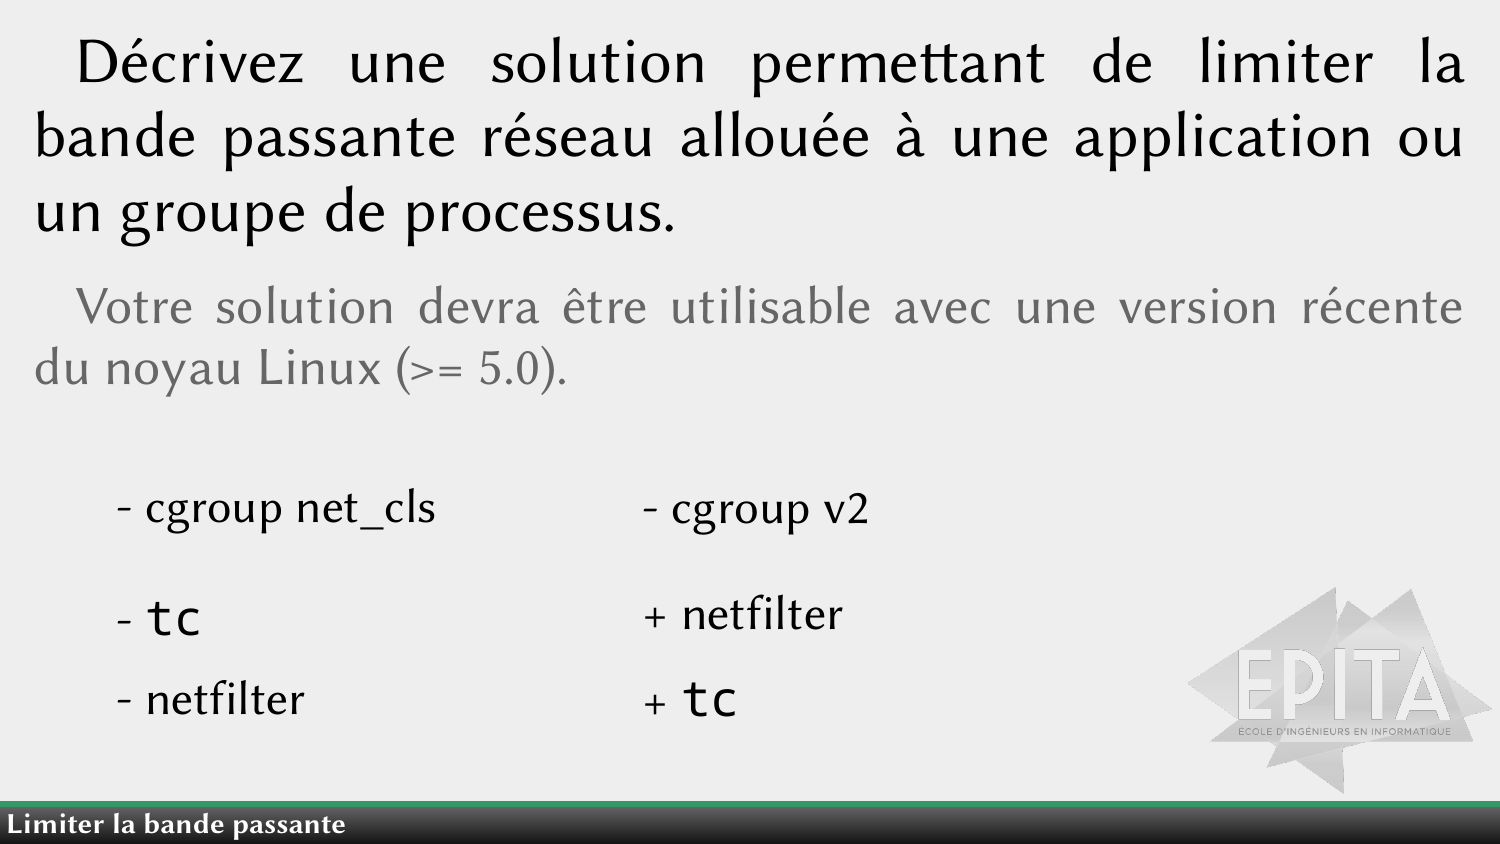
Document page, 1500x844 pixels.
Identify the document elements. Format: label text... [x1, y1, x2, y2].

list - cgroup v2 + netfilter + tc [612, 478, 1004, 733]
list - cgroup net_cls - tc - netfilter [86, 478, 479, 727]
picture [1187, 587, 1492, 794]
list Décrivez une solution permettant de limiter la bande passante réseau allouée à une application ou un groupe de processus. [33, 23, 1467, 249]
title Limiter la bande passante [5, 801, 1075, 844]
list Votre solution devra être utilisable avec une version récente du noyau Linux (>= 5.0). [33, 271, 1467, 402]
